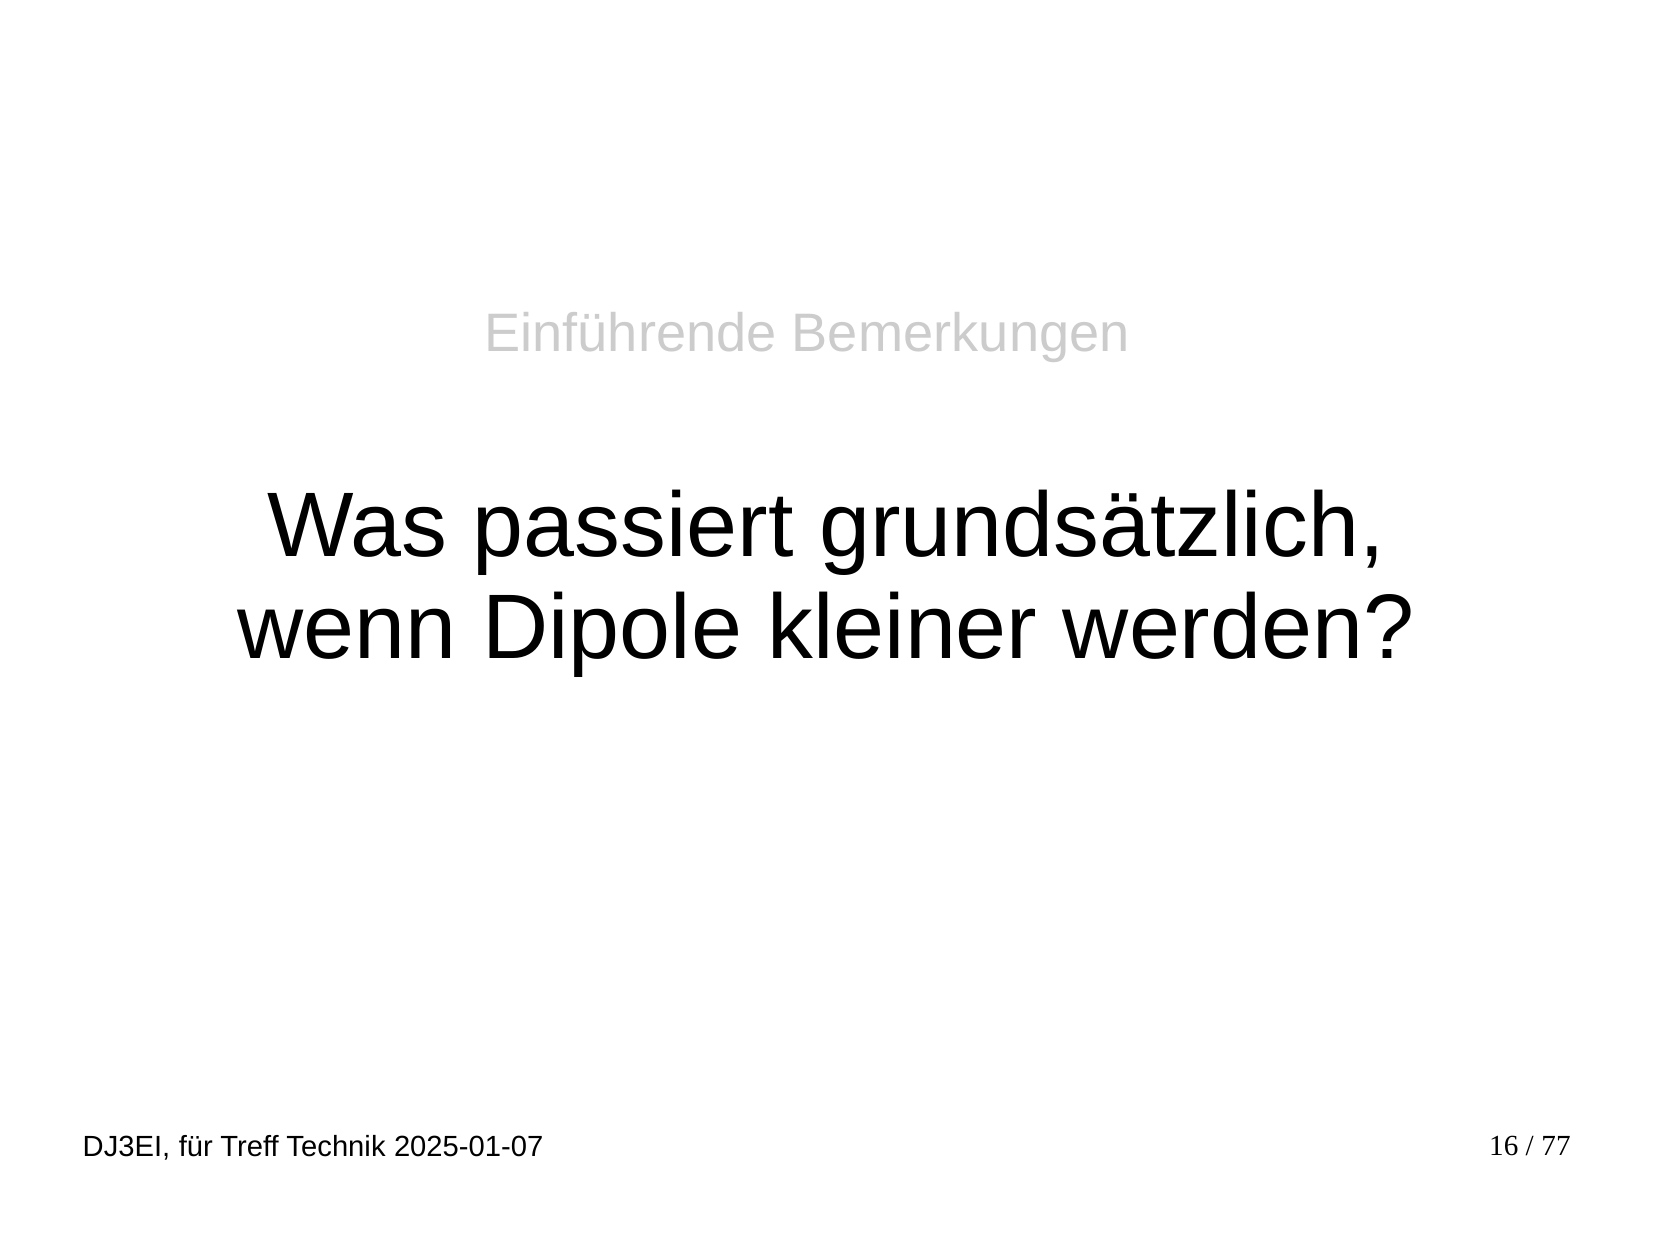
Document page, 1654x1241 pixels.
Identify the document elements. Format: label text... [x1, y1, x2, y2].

text_box Einführende Bemerkungen [469, 295, 1146, 371]
title Was passiert grundsätzlich, wenn Dipole kleiner werden? [82, 472, 1571, 680]
